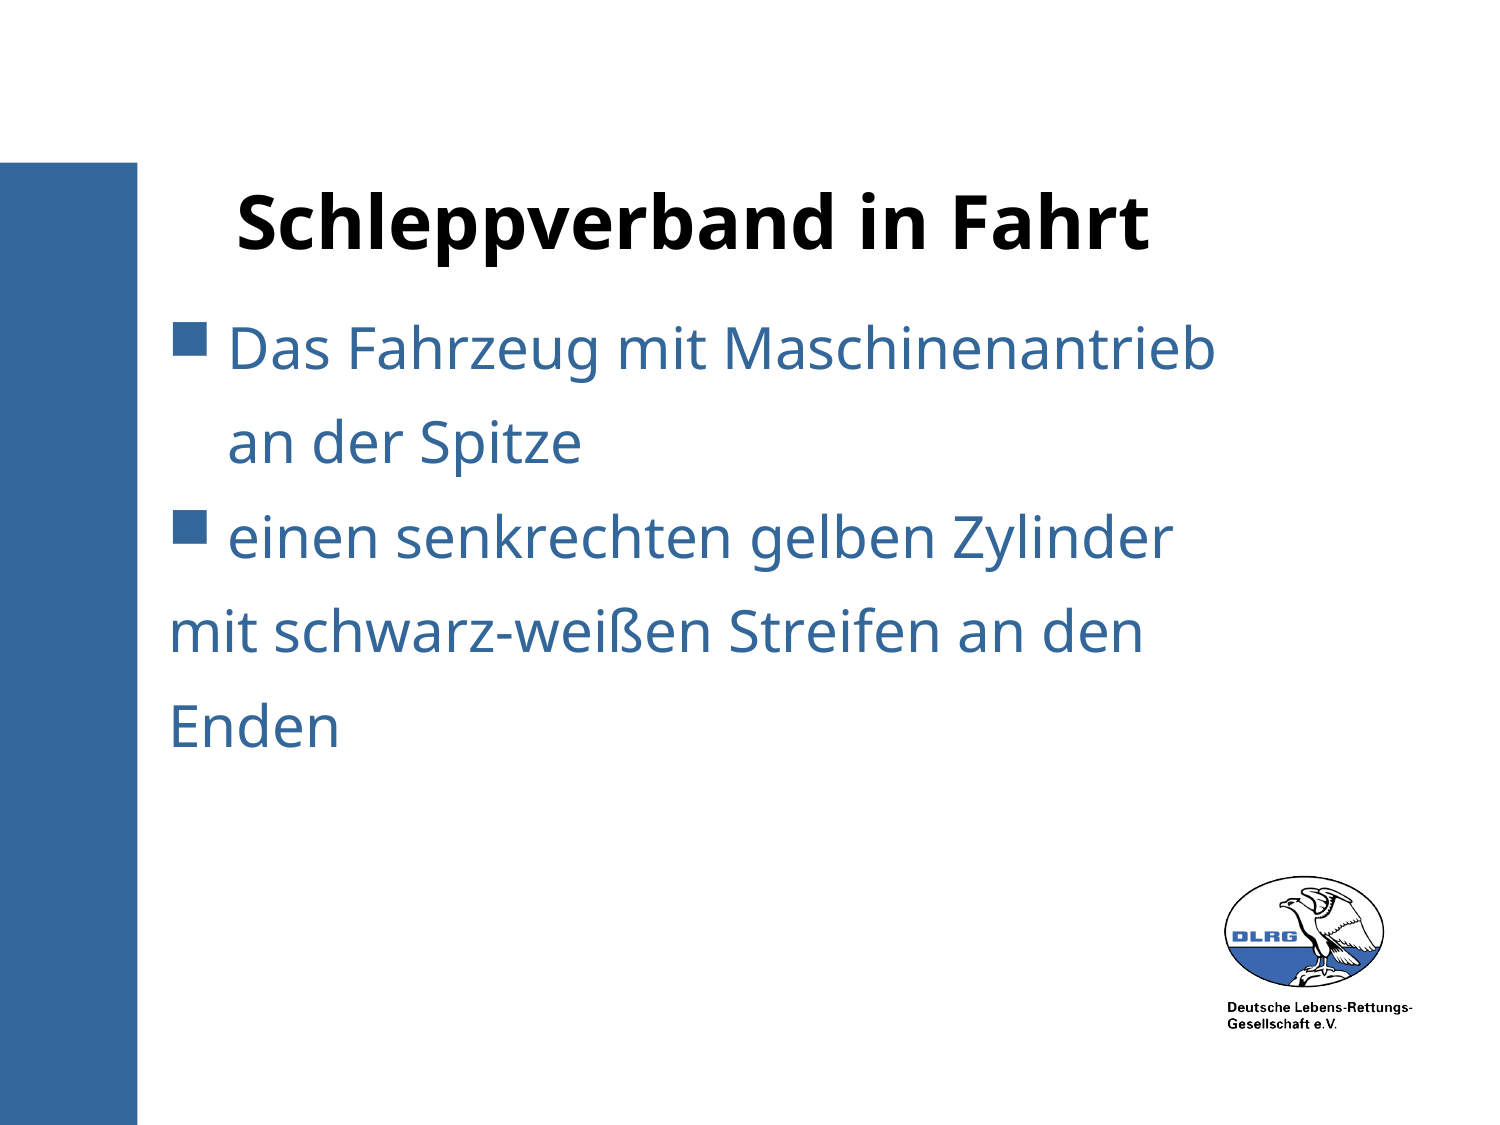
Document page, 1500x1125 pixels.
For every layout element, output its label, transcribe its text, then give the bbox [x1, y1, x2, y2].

text_box Das Fahrzeug mit Maschinenantrieb an der Spitze einen senkrechten gelben Zylinder mit schwarz-weißen Streifen an den Enden [153, 279, 1435, 821]
picture [1224, 874, 1413, 1030]
text_box Schleppverband in Fahrt [221, 167, 365, 273]
title [365, 112, 1450, 276]
